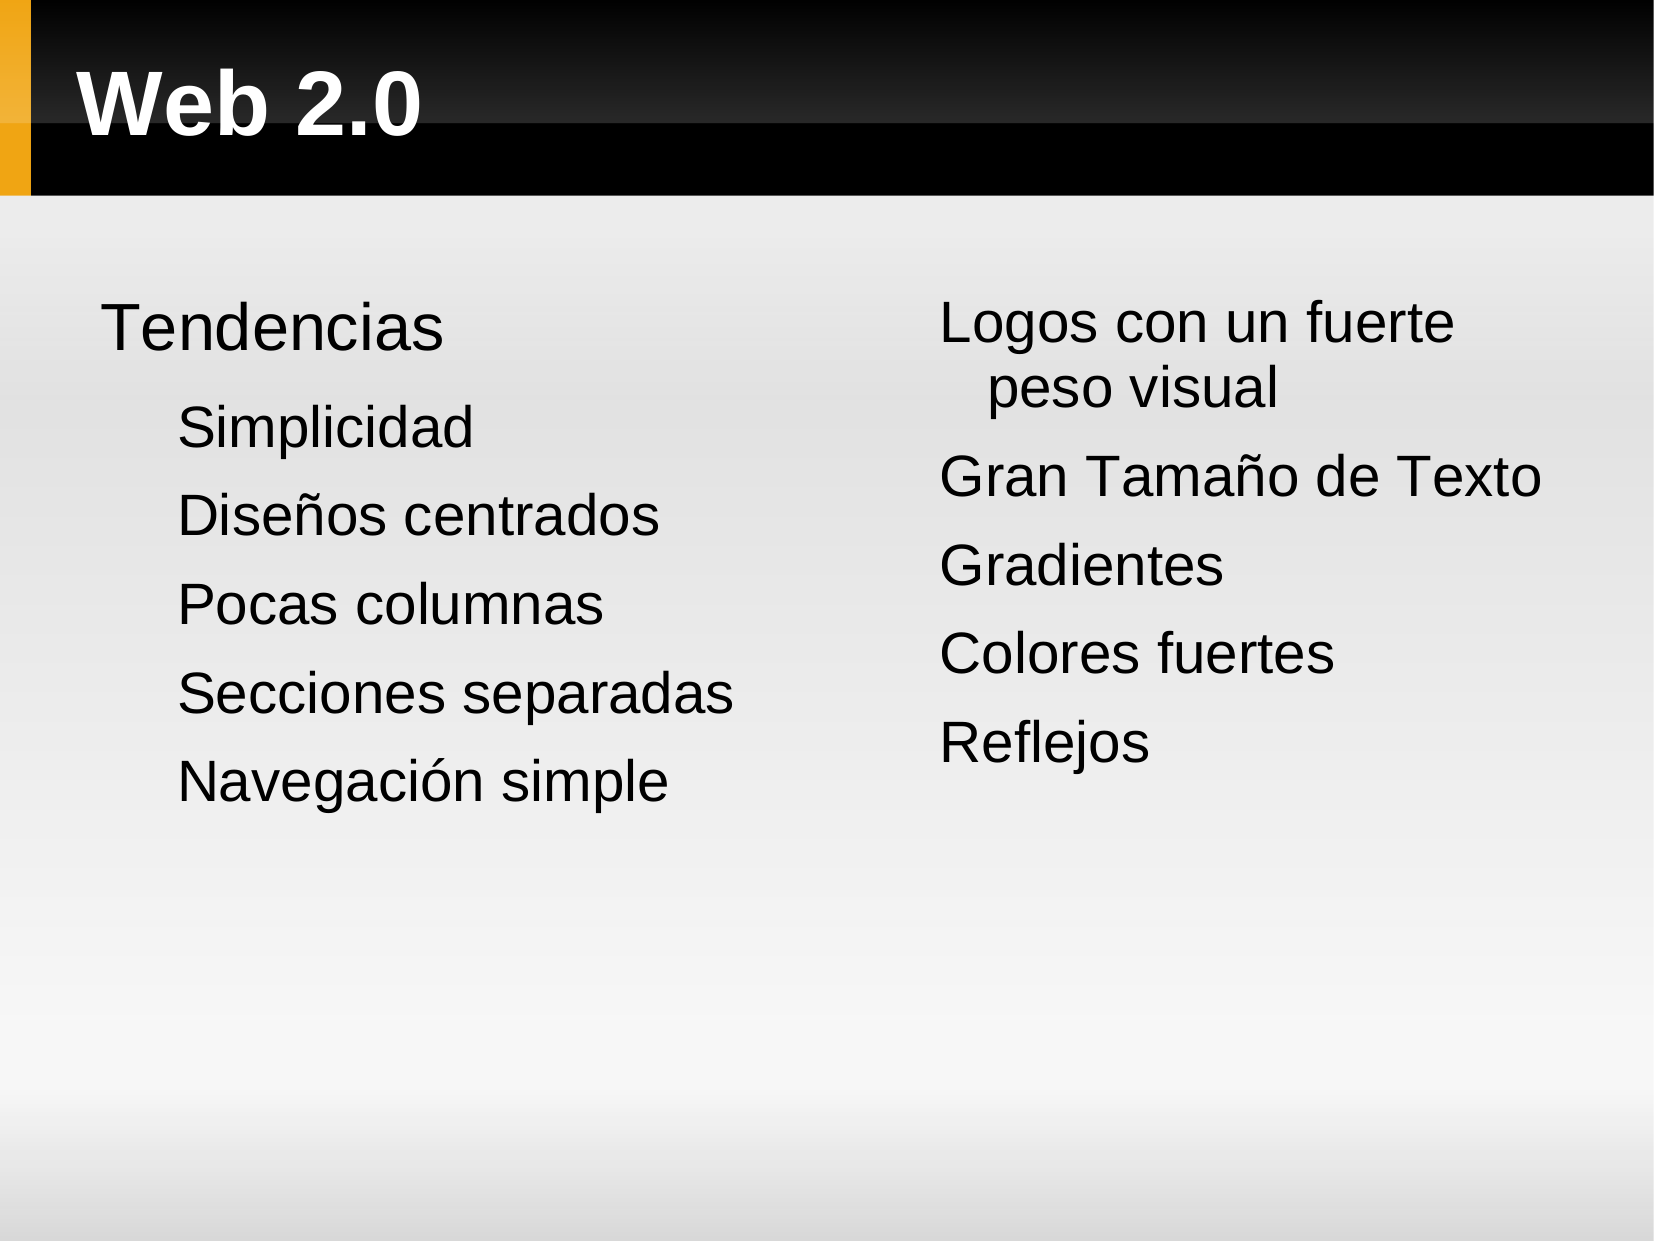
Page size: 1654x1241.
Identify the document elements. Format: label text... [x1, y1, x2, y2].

list Logos con un fuerte peso visual Gran Tamaño de Texto Gradientes Colores fuertes Reflejos [845, 290, 1572, 1094]
title Web 2.0 [76, 0, 1565, 208]
picture [0, 0, 1654, 1241]
list Tendencias Simplicidad Diseños centrados Pocas columnas Secciones separadas Navegación simple [82, 290, 809, 1109]
